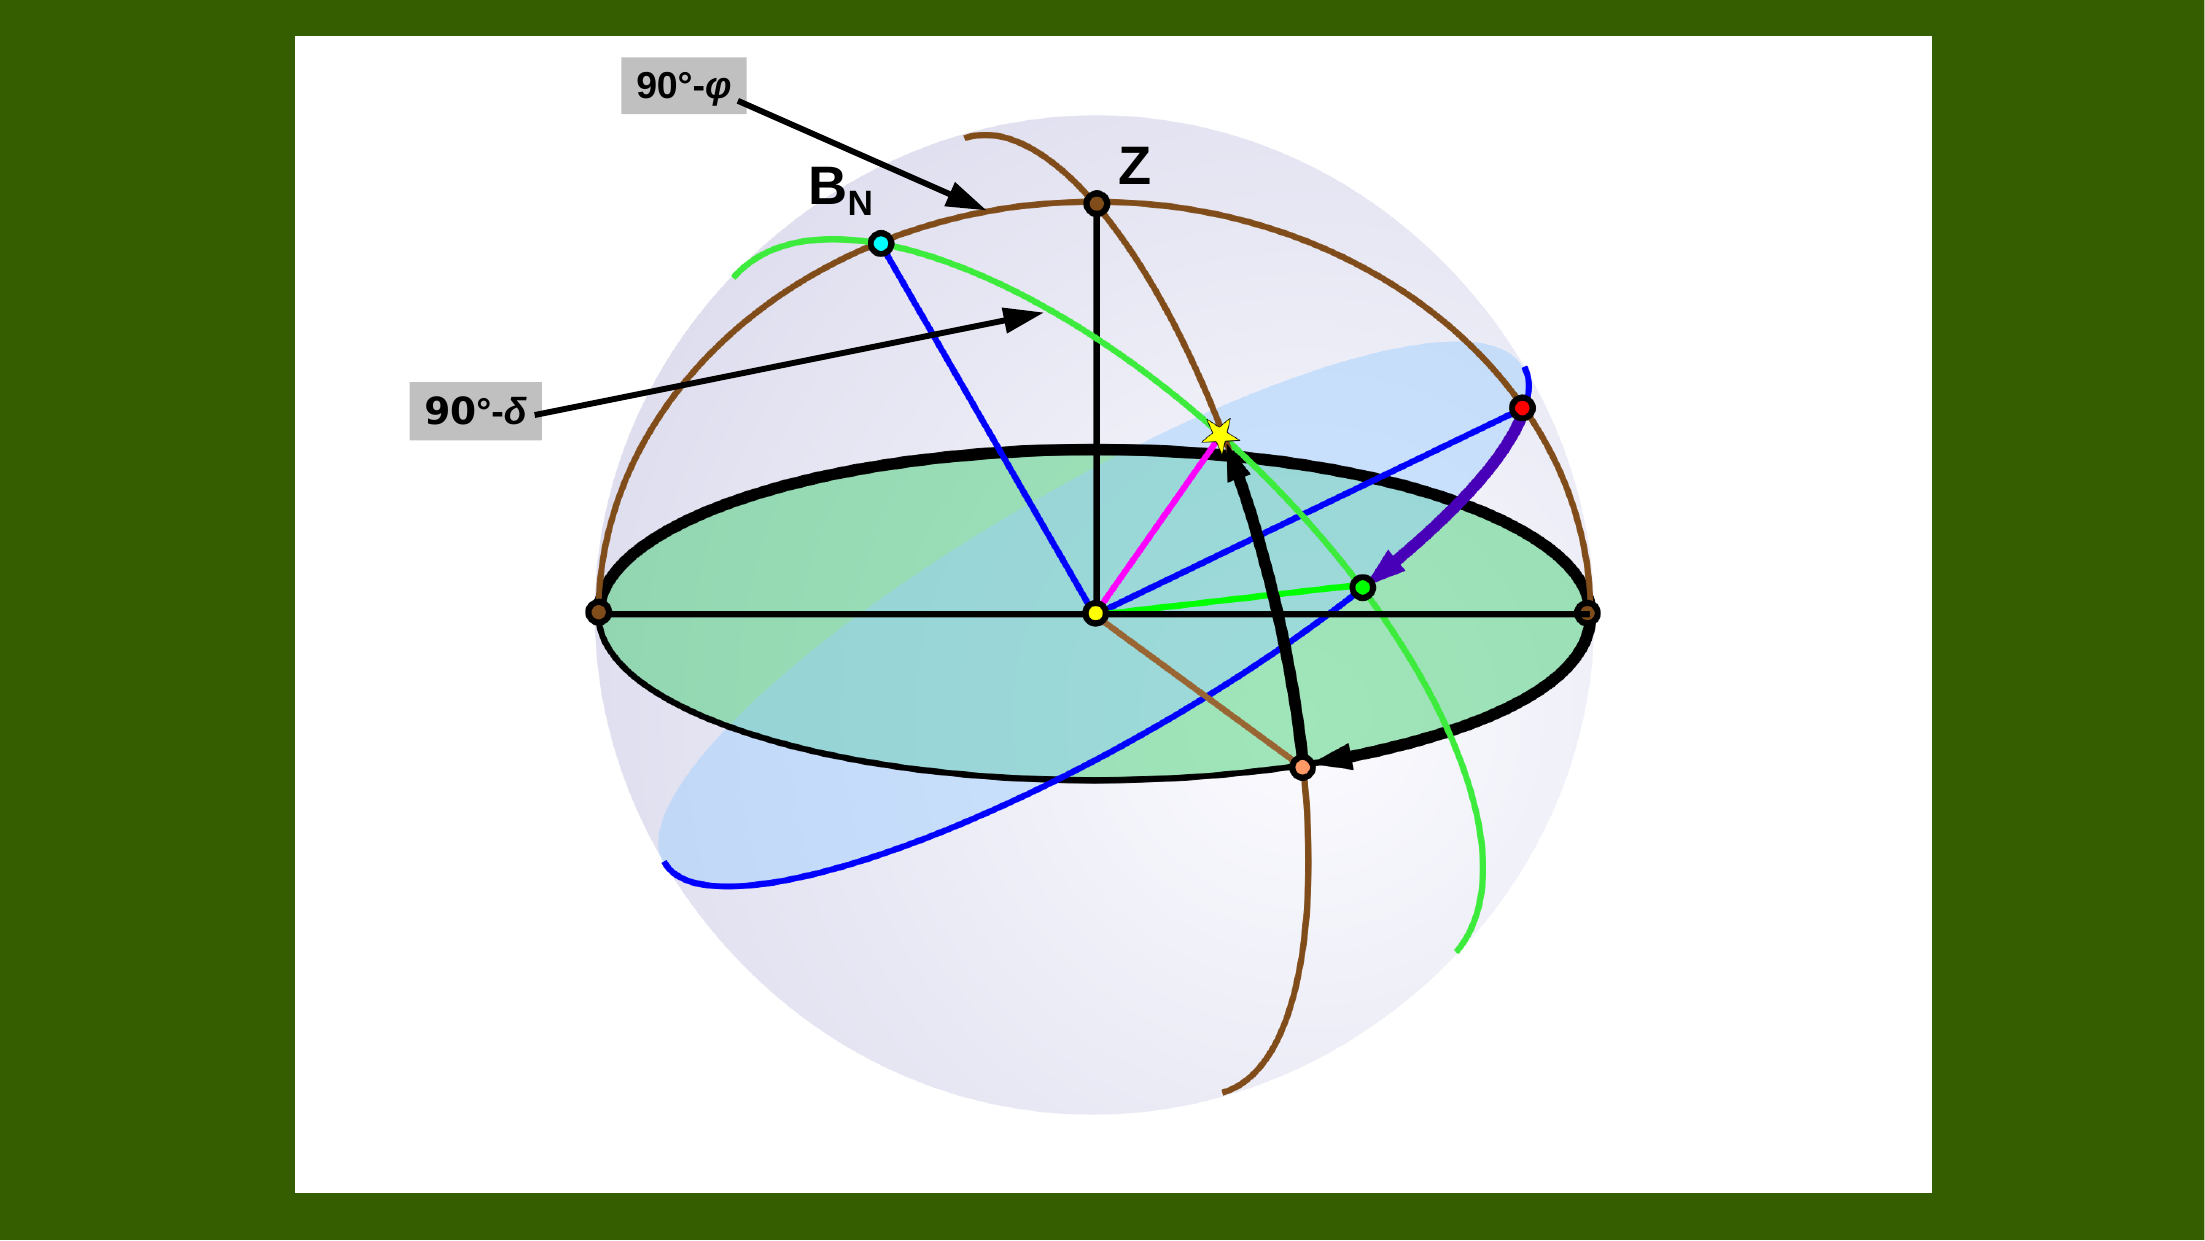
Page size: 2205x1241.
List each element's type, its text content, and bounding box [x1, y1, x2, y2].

text_box BN [793, 147, 889, 231]
text_box 90°-δ [409, 382, 542, 441]
text_box Z [1104, 127, 1167, 204]
picture [295, 36, 1932, 1193]
text_box 90°-φ [621, 57, 747, 115]
